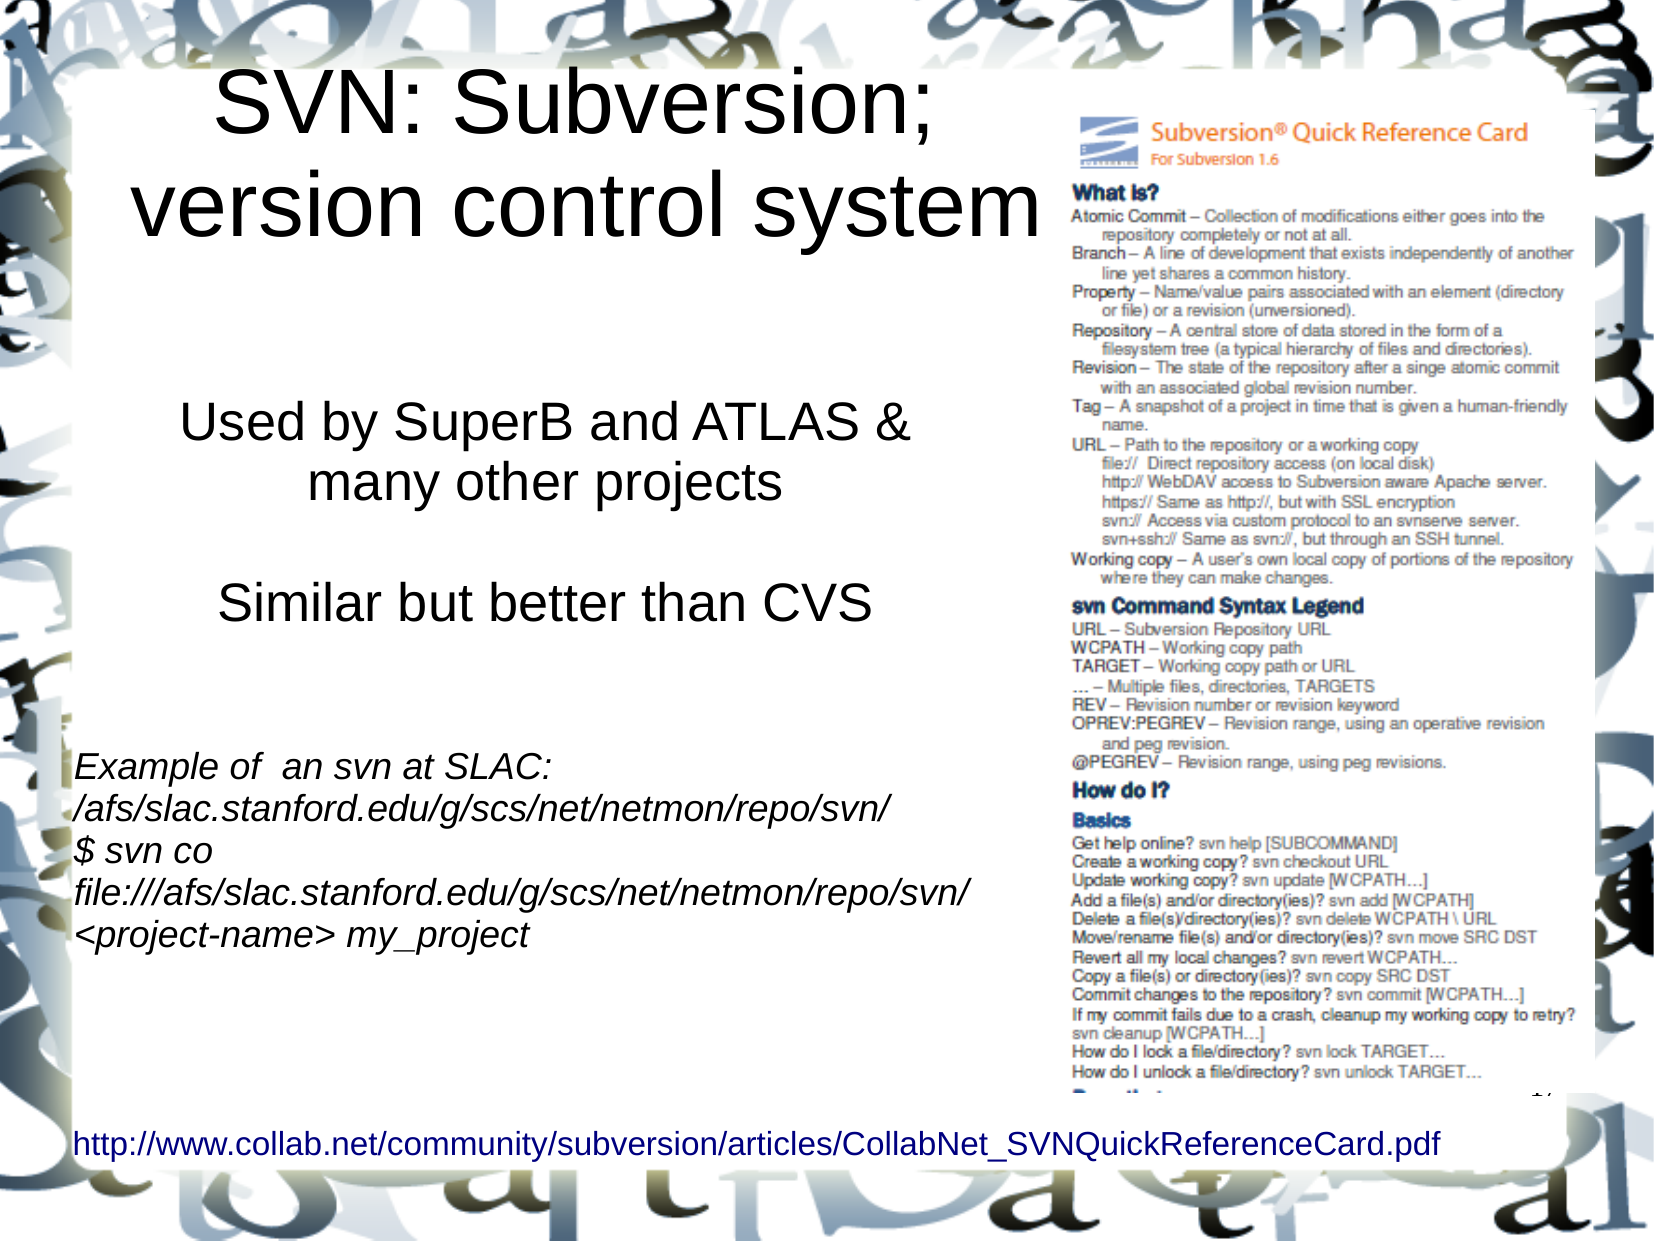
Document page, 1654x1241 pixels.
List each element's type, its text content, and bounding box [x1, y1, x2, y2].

text_box Used by SuperB and ATLAS & many other projects Similar but better than CVS [118, 383, 975, 641]
picture [0, 0, 1654, 1241]
text_box Example of an svn at SLAC: /afs/slac.stanford.edu/g/scs/net/netmon/repo/svn/ $ svn co file:///afs/slac.stanford.edu/g/scs/net/netmon/repo/svn/<project-name> my_project [59, 738, 1004, 1004]
title SVN: Subversion; version control system [82, 50, 1093, 256]
text_box http://www.collab.net/community/subversion/articles/CollabNet_SVNQuickReferenceCard.pdf [57, 1118, 1625, 1176]
